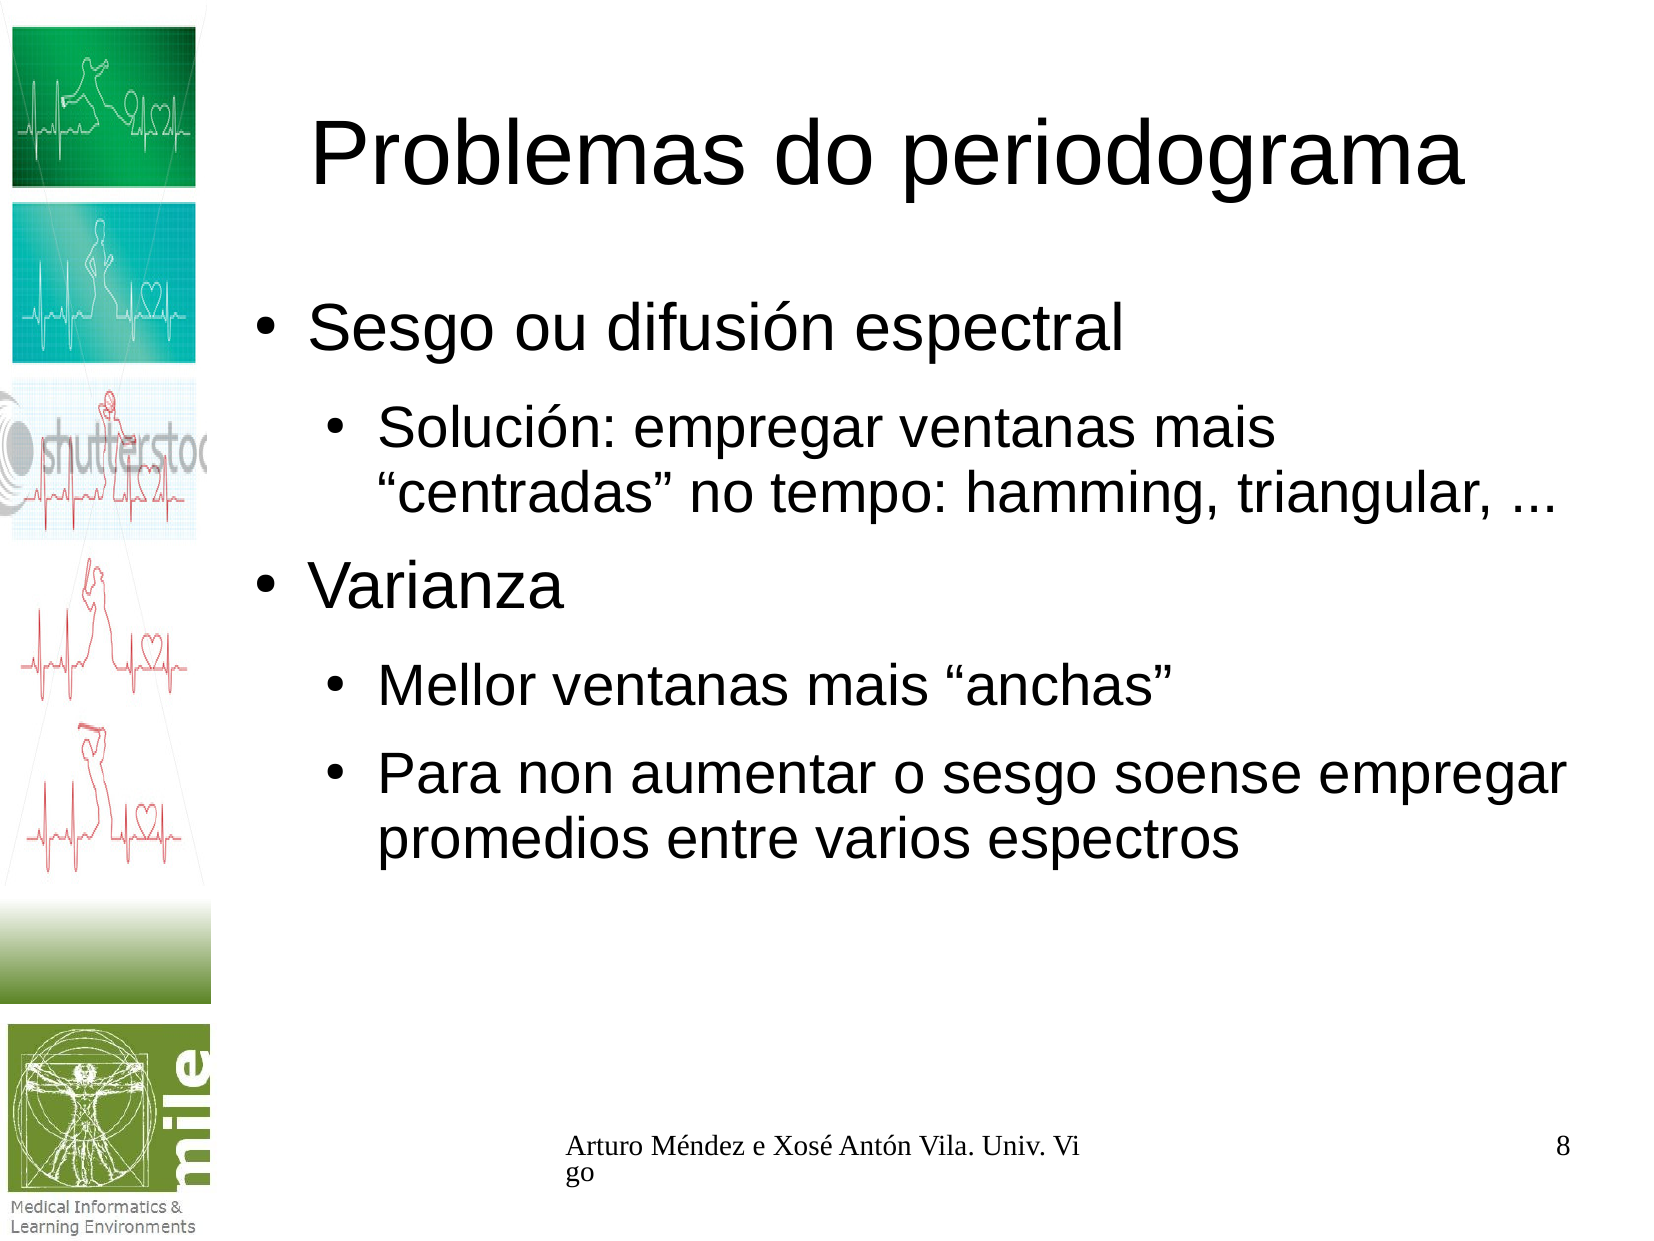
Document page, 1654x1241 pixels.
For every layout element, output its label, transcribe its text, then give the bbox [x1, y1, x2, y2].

picture [0, 0, 207, 886]
list Sesgo ou difusión espectral Solución: empregar ventanas mais “centradas” no tempo: hamming, triangular, ... Varianza Mellor ventanas mais “anchas” Para non aumentar o sesgo soense empregar promedios entre varios espectros [236, 290, 1571, 1109]
title Problemas do periodograma [206, 49, 1571, 257]
picture [0, 1008, 228, 1241]
